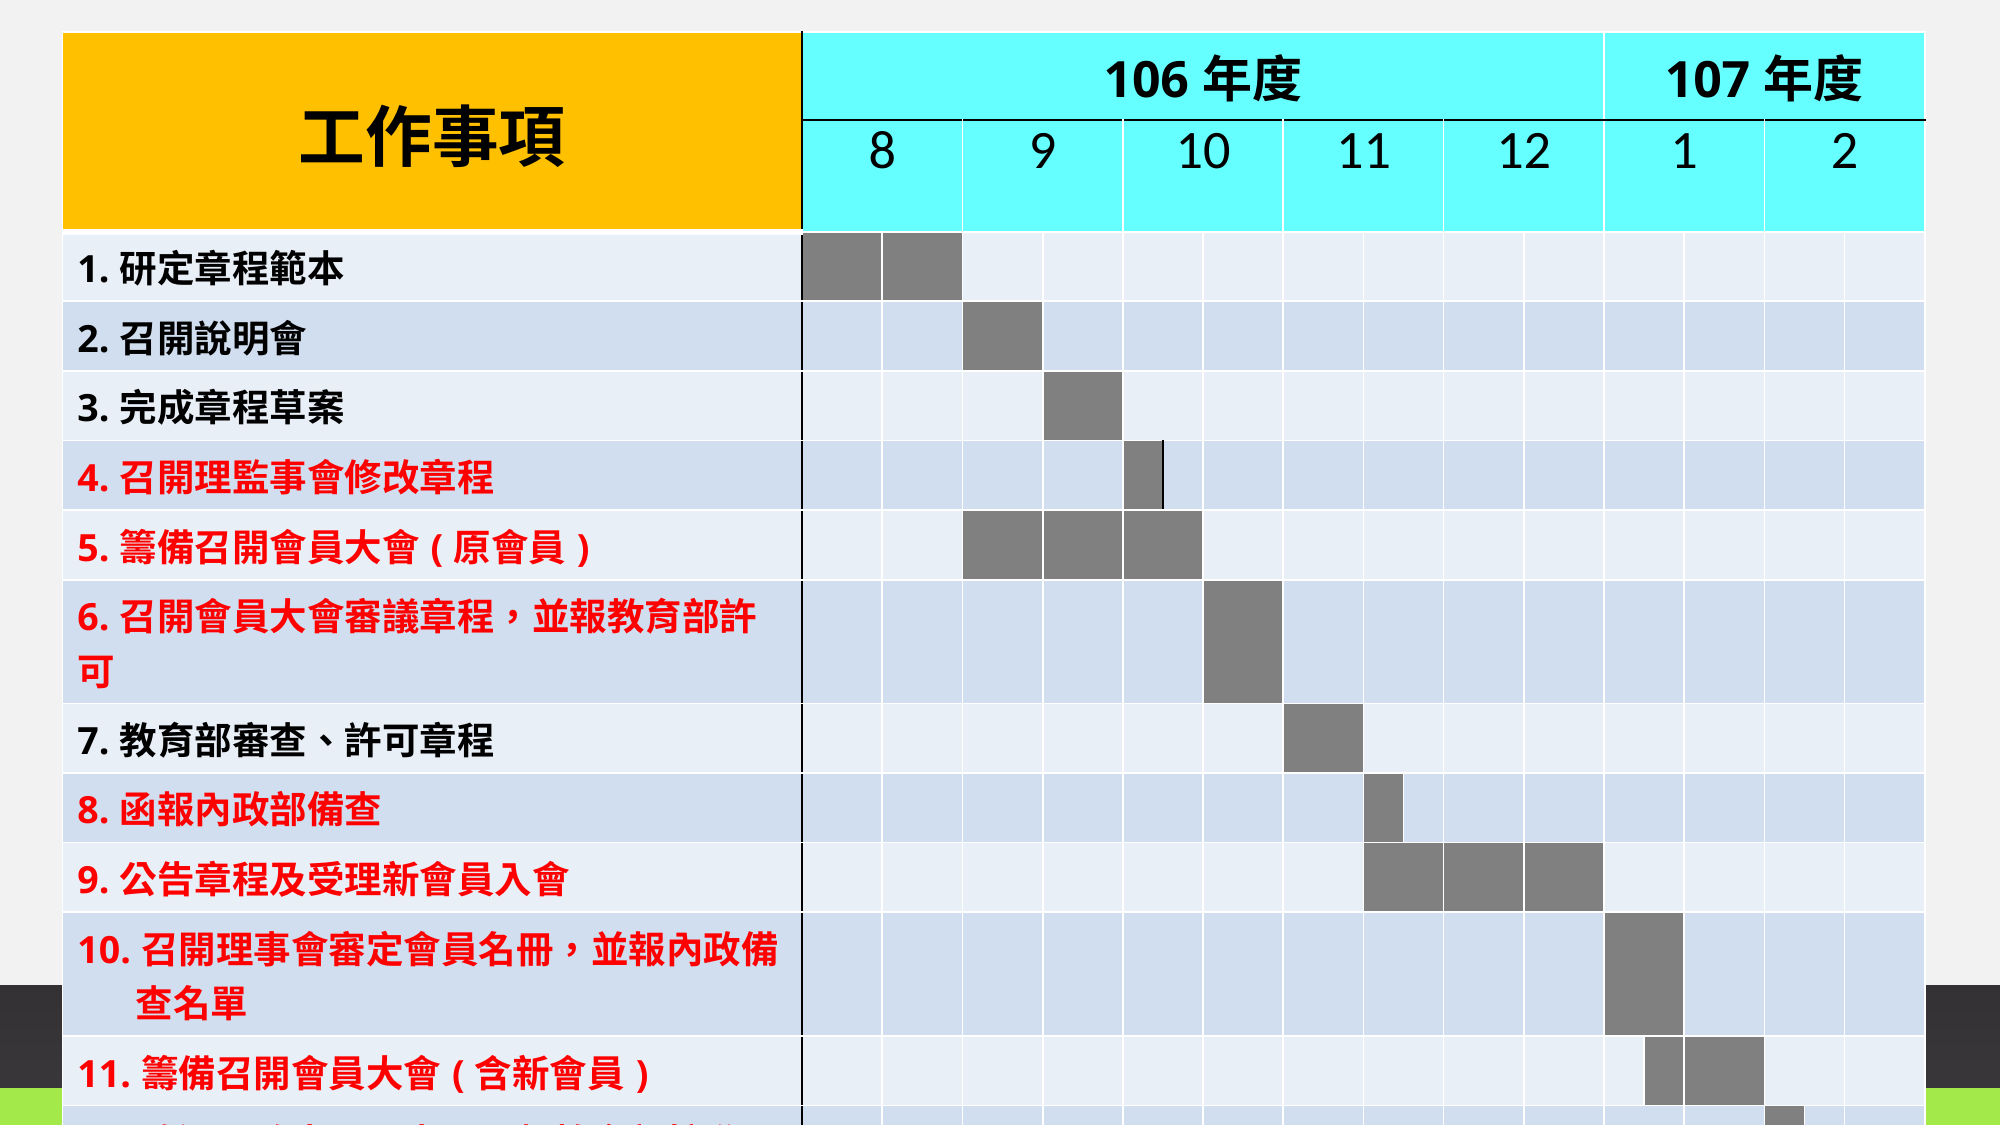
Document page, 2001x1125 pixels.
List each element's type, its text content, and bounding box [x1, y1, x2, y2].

table_cell [1124, 511, 1202, 579]
table_cell [1364, 233, 1443, 300]
table_cell [1124, 302, 1202, 370]
table_cell [1525, 372, 1603, 440]
table_header 107年度 [1605, 33, 1924, 119]
table_cell [1044, 372, 1122, 440]
table_cell [1605, 372, 1683, 440]
table_cell [1284, 1037, 1363, 1105]
table_cell [1685, 913, 1764, 1035]
table_cell 3.完成章程草案 [63, 372, 801, 440]
table_cell [1364, 704, 1443, 772]
table_cell [1284, 302, 1363, 370]
table_cell 5.籌備召開會員大會(原會員) [63, 511, 801, 579]
table_cell [1525, 511, 1603, 579]
table_cell [1204, 843, 1282, 911]
table_cell [1124, 233, 1202, 300]
table_cell [883, 1106, 962, 1125]
table_cell [1044, 511, 1122, 579]
table_cell 2 [1765, 121, 1924, 231]
table_cell [963, 1037, 1042, 1105]
table_cell [1364, 581, 1443, 703]
table_cell [1845, 843, 1924, 911]
table_cell 10 [1124, 121, 1282, 231]
table_cell 10.召開理事會審定會員名冊，並報內政備查名單 [63, 913, 801, 1035]
table_cell [1444, 704, 1523, 772]
table_cell [1845, 774, 1924, 842]
table_cell [883, 302, 962, 370]
table_cell [1204, 581, 1282, 703]
table_cell [883, 441, 962, 509]
table_cell [963, 372, 1042, 440]
table_cell [1444, 843, 1523, 911]
table_header 106年度 [803, 33, 1603, 119]
table_cell 11 [1284, 121, 1443, 231]
table_cell [1845, 1037, 1924, 1105]
table_cell [1444, 581, 1523, 703]
table_cell [963, 774, 1042, 842]
table_cell 7.教育部審查、許可章程 [63, 704, 801, 772]
table_cell [1444, 441, 1523, 509]
table_cell [1845, 441, 1924, 509]
table_cell [1685, 704, 1764, 772]
table_cell [1364, 511, 1443, 579]
table_cell [1364, 843, 1443, 911]
table_cell [803, 233, 881, 300]
table_cell [1845, 704, 1924, 772]
table_cell [803, 704, 881, 772]
table_cell [1444, 302, 1523, 370]
table_cell [1845, 302, 1924, 370]
table_cell [1765, 302, 1844, 370]
table_cell [803, 302, 881, 370]
table_cell [883, 581, 962, 703]
table_cell [1444, 372, 1523, 440]
table_cell [963, 843, 1042, 911]
table_cell [1605, 302, 1683, 370]
table_cell [1685, 233, 1764, 300]
table_cell [1525, 774, 1603, 842]
table_cell [1525, 581, 1603, 703]
table_cell 6.召開會員大會審議章程，並報教育部許可 [63, 581, 801, 703]
table_cell [963, 581, 1042, 703]
table_cell [1364, 1106, 1443, 1125]
table_cell 12 [1444, 121, 1603, 231]
table_cell [963, 913, 1042, 1035]
table_cell [1525, 233, 1603, 300]
table_cell [883, 913, 962, 1035]
table_cell [1845, 372, 1924, 440]
table_cell 9.公告章程及受理新會員入會 [63, 843, 801, 911]
table_cell [1685, 441, 1764, 509]
table_cell [1765, 843, 1844, 911]
table_cell [1605, 774, 1683, 842]
table_cell [1605, 441, 1683, 509]
table_cell [883, 372, 962, 440]
table_cell [1525, 843, 1603, 911]
table_cell [1204, 372, 1282, 440]
table_cell [1204, 1037, 1282, 1105]
table_cell [1525, 302, 1603, 370]
table_cell [1284, 704, 1363, 772]
table_cell [1444, 233, 1523, 300]
table_cell [1685, 302, 1764, 370]
table_cell [1444, 1037, 1523, 1105]
table_cell [803, 372, 881, 440]
table_cell [1685, 774, 1764, 842]
table_cell [1124, 913, 1202, 1035]
table_cell [1204, 704, 1282, 772]
table_cell [1765, 704, 1844, 772]
table_cell [1044, 843, 1122, 911]
table_cell [883, 511, 962, 579]
table_cell [1044, 441, 1122, 509]
table_cell [1765, 913, 1844, 1035]
table_cell 1 [1605, 121, 1764, 231]
table_cell [1685, 581, 1764, 703]
table_cell [1444, 913, 1523, 1035]
table_cell [1765, 233, 1844, 300]
table_cell [1124, 581, 1202, 703]
table_cell [1685, 1106, 1764, 1125]
table_cell [1284, 843, 1363, 911]
table_cell 9 [963, 121, 1122, 231]
table_cell [1645, 1037, 1683, 1105]
table_cell [803, 913, 881, 1035]
table_cell [1284, 913, 1363, 1035]
table_cell [1605, 843, 1683, 911]
table_cell [803, 1106, 881, 1125]
table_cell [1525, 1106, 1603, 1125]
table_cell [1284, 511, 1363, 579]
table_cell [883, 1037, 962, 1105]
table_cell [1204, 233, 1282, 300]
table_cell [1605, 233, 1683, 300]
table_cell [1204, 1106, 1282, 1125]
table_cell [1044, 581, 1122, 703]
table_cell [1284, 233, 1363, 300]
table_cell [1605, 1106, 1683, 1125]
table_cell [1124, 1106, 1202, 1125]
table_cell [1765, 511, 1844, 579]
table_cell [1044, 233, 1122, 300]
table_cell [1685, 1037, 1764, 1105]
table_cell [1164, 441, 1202, 509]
table_cell [963, 302, 1042, 370]
table_cell [1124, 774, 1202, 842]
table_cell [1444, 774, 1523, 842]
table_cell [803, 511, 881, 579]
table_cell [1765, 372, 1844, 440]
table_cell [1845, 233, 1924, 300]
table_cell [1765, 1037, 1844, 1105]
table_cell 8.函報內政部備查 [63, 774, 801, 842]
table_cell [1364, 302, 1443, 370]
table_cell [1605, 704, 1683, 772]
table_cell 8 [803, 121, 962, 231]
table_cell [1364, 913, 1443, 1035]
table_cell [1525, 913, 1603, 1035]
table_cell [803, 843, 881, 911]
table_cell [1605, 1037, 1643, 1105]
table_cell [1204, 302, 1282, 370]
table_cell [1044, 704, 1122, 772]
table_cell [963, 233, 1042, 300]
table_cell [1364, 1037, 1443, 1105]
table_cell [1124, 441, 1162, 509]
table_cell [1044, 1037, 1122, 1105]
table_cell [1124, 704, 1202, 772]
table_cell [1124, 843, 1202, 911]
table_cell [803, 774, 881, 842]
table_cell [1525, 704, 1603, 772]
table_cell [1805, 1106, 1844, 1125]
table_cell [1404, 774, 1443, 842]
table_header 工作事項 [63, 33, 801, 229]
table_cell [1204, 441, 1282, 509]
table_cell [883, 704, 962, 772]
table_cell 1.研定章程範本 [63, 235, 801, 300]
table_cell [1525, 1037, 1603, 1105]
table_cell [963, 704, 1042, 772]
table_cell [1124, 1037, 1202, 1105]
table_cell 2.召開說明會 [63, 302, 801, 370]
table_cell [1845, 913, 1924, 1035]
table_cell [883, 233, 962, 300]
table_cell [1765, 774, 1844, 842]
table_cell [883, 774, 962, 842]
table_cell [1044, 1106, 1122, 1125]
table_cell [1284, 441, 1363, 509]
table_cell [803, 1037, 881, 1105]
table_cell [1364, 441, 1443, 509]
table_cell [1364, 774, 1403, 842]
table_cell 4.召開理監事會修改章程 [63, 441, 801, 509]
table_cell [1284, 774, 1363, 842]
table_cell [1204, 774, 1282, 842]
table_cell [1044, 774, 1122, 842]
table_cell [1685, 372, 1764, 440]
table_cell [1284, 372, 1363, 440]
table_cell [1525, 441, 1603, 509]
table_cell [1364, 372, 1443, 440]
table_cell [1685, 843, 1764, 911]
table_cell [1204, 511, 1282, 579]
table_cell [1284, 1106, 1363, 1125]
table_cell [1845, 581, 1924, 703]
table_cell [963, 511, 1042, 579]
table_cell [1765, 581, 1844, 703]
table_cell 12.改選理監事、理事長，報教育部核准 [63, 1106, 801, 1125]
table_cell [1765, 441, 1844, 509]
table_cell [1605, 913, 1683, 1035]
table_cell [963, 441, 1042, 509]
table_cell [1605, 581, 1683, 703]
table_cell [1845, 1106, 1924, 1125]
table_cell [1204, 913, 1282, 1035]
table_cell [803, 441, 881, 509]
table_cell [1444, 511, 1523, 579]
table_cell [1044, 302, 1122, 370]
table_cell [883, 843, 962, 911]
table_cell 11.籌備召開會員大會(含新會員) [63, 1037, 801, 1105]
table_cell [963, 1106, 1042, 1125]
table_cell [1845, 511, 1924, 579]
table_cell [1444, 1106, 1523, 1125]
table_cell [1044, 913, 1122, 1035]
table_cell [803, 581, 881, 703]
table_cell [1124, 372, 1202, 440]
table_cell [1605, 511, 1683, 579]
table_cell [1685, 511, 1764, 579]
table_cell [1284, 581, 1363, 703]
table_cell [1765, 1106, 1804, 1125]
